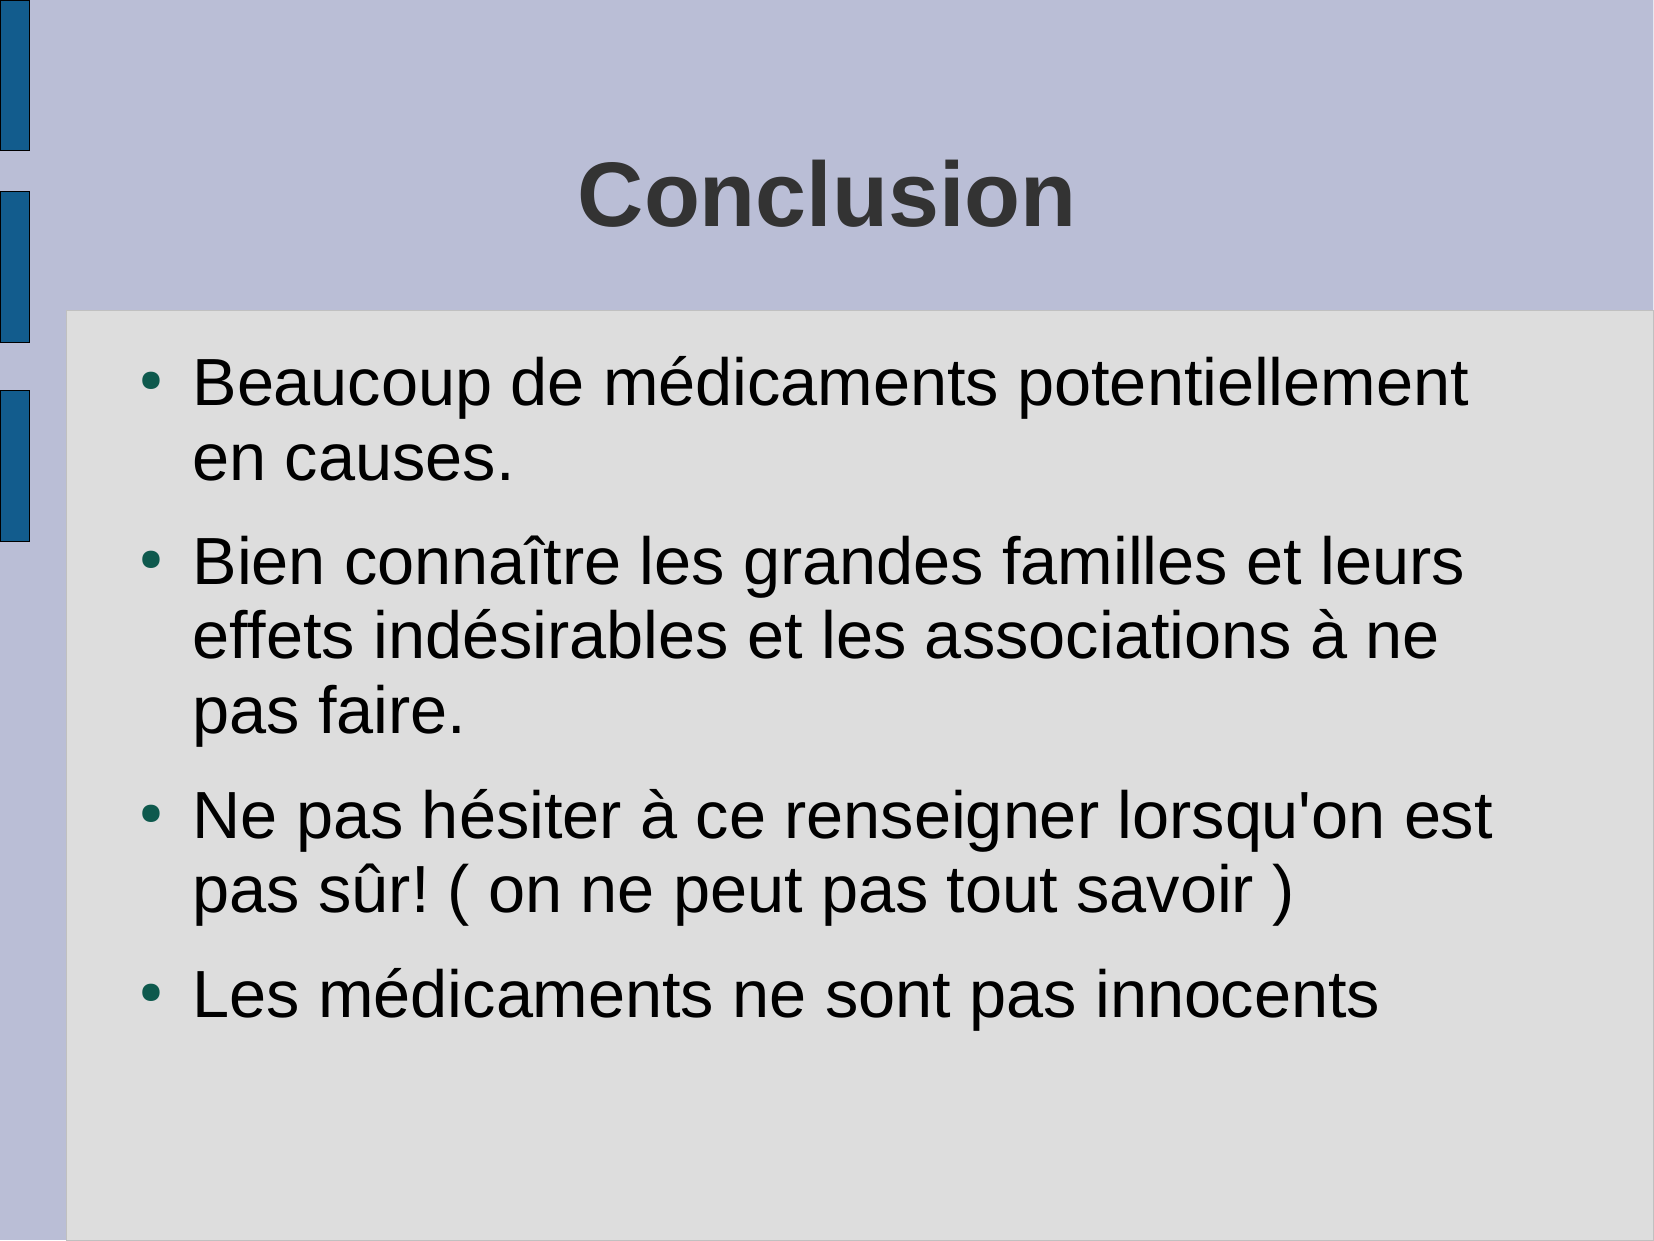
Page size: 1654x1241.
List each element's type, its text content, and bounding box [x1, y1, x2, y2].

title Conclusion [121, 98, 1534, 291]
list Beaucoup de médicaments potentiellement en causes. Bien connaître les grandes familles et leurs effets indésirables et les associations à ne pas faire. Ne pas hésiter à ce renseigner lorsqu'on est pas sûr! ( on ne peut pas tout savoir ) Les médicaments ne sont pas innocents [121, 344, 1534, 1112]
